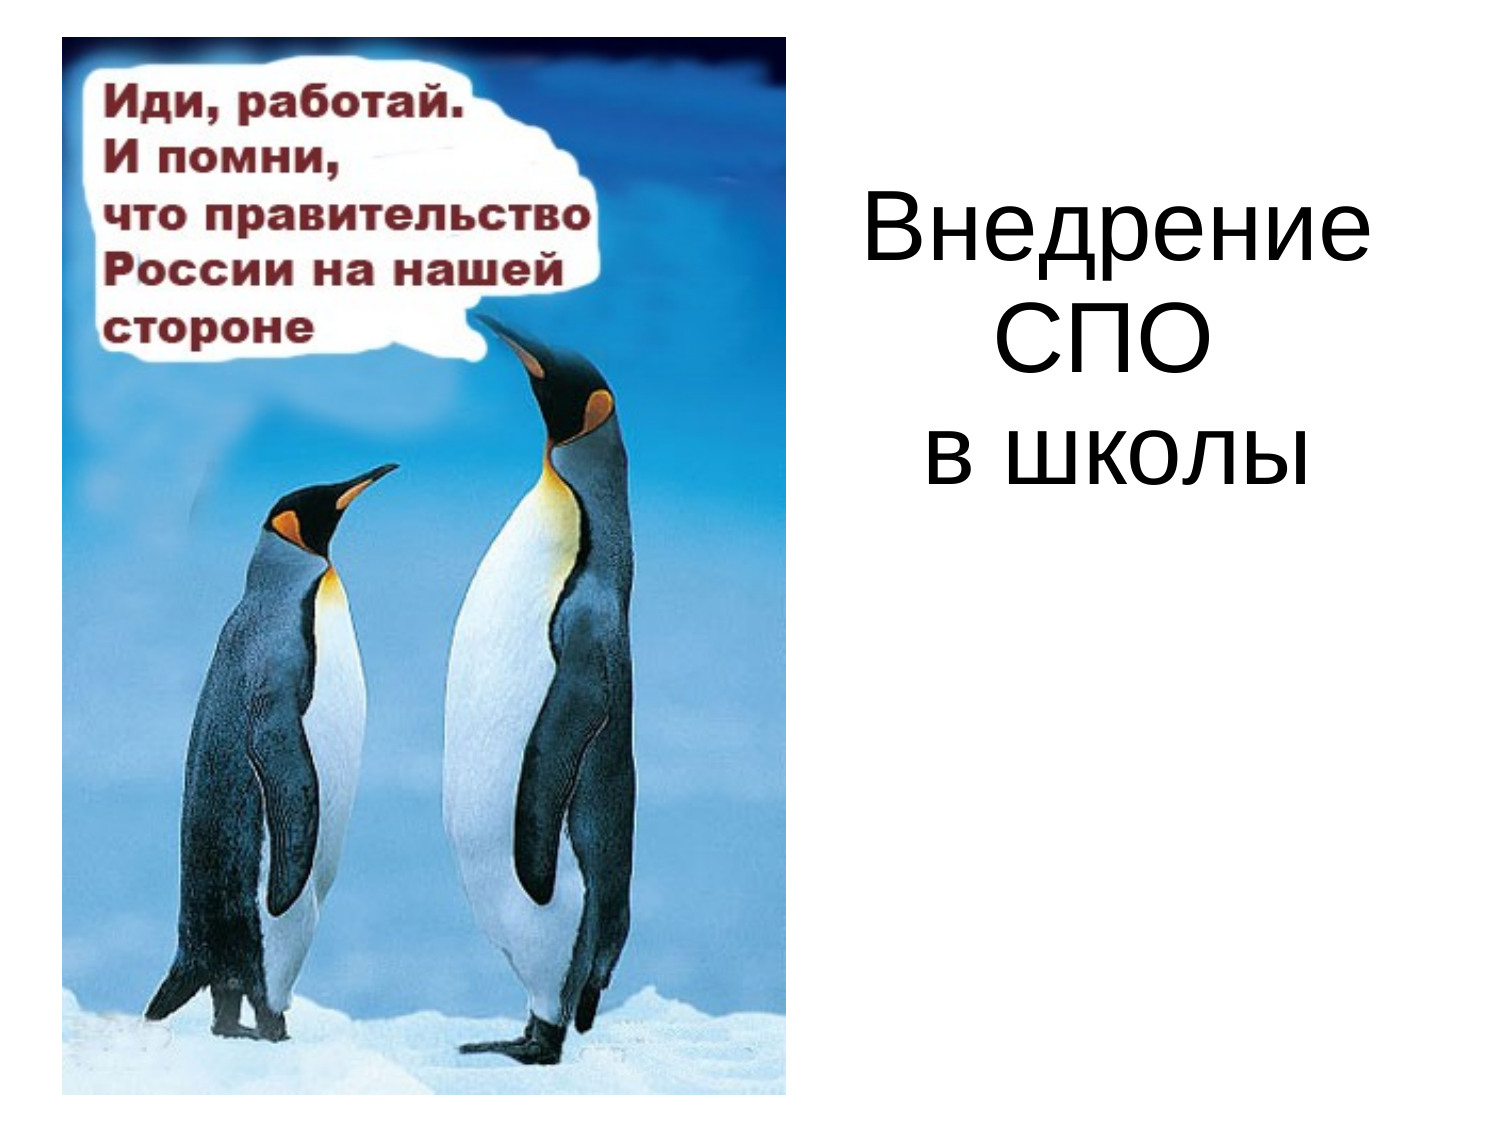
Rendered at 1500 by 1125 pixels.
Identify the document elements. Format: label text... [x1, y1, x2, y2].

text_box Внедрение СПО в школы [797, 162, 1438, 514]
picture [62, 37, 786, 1095]
